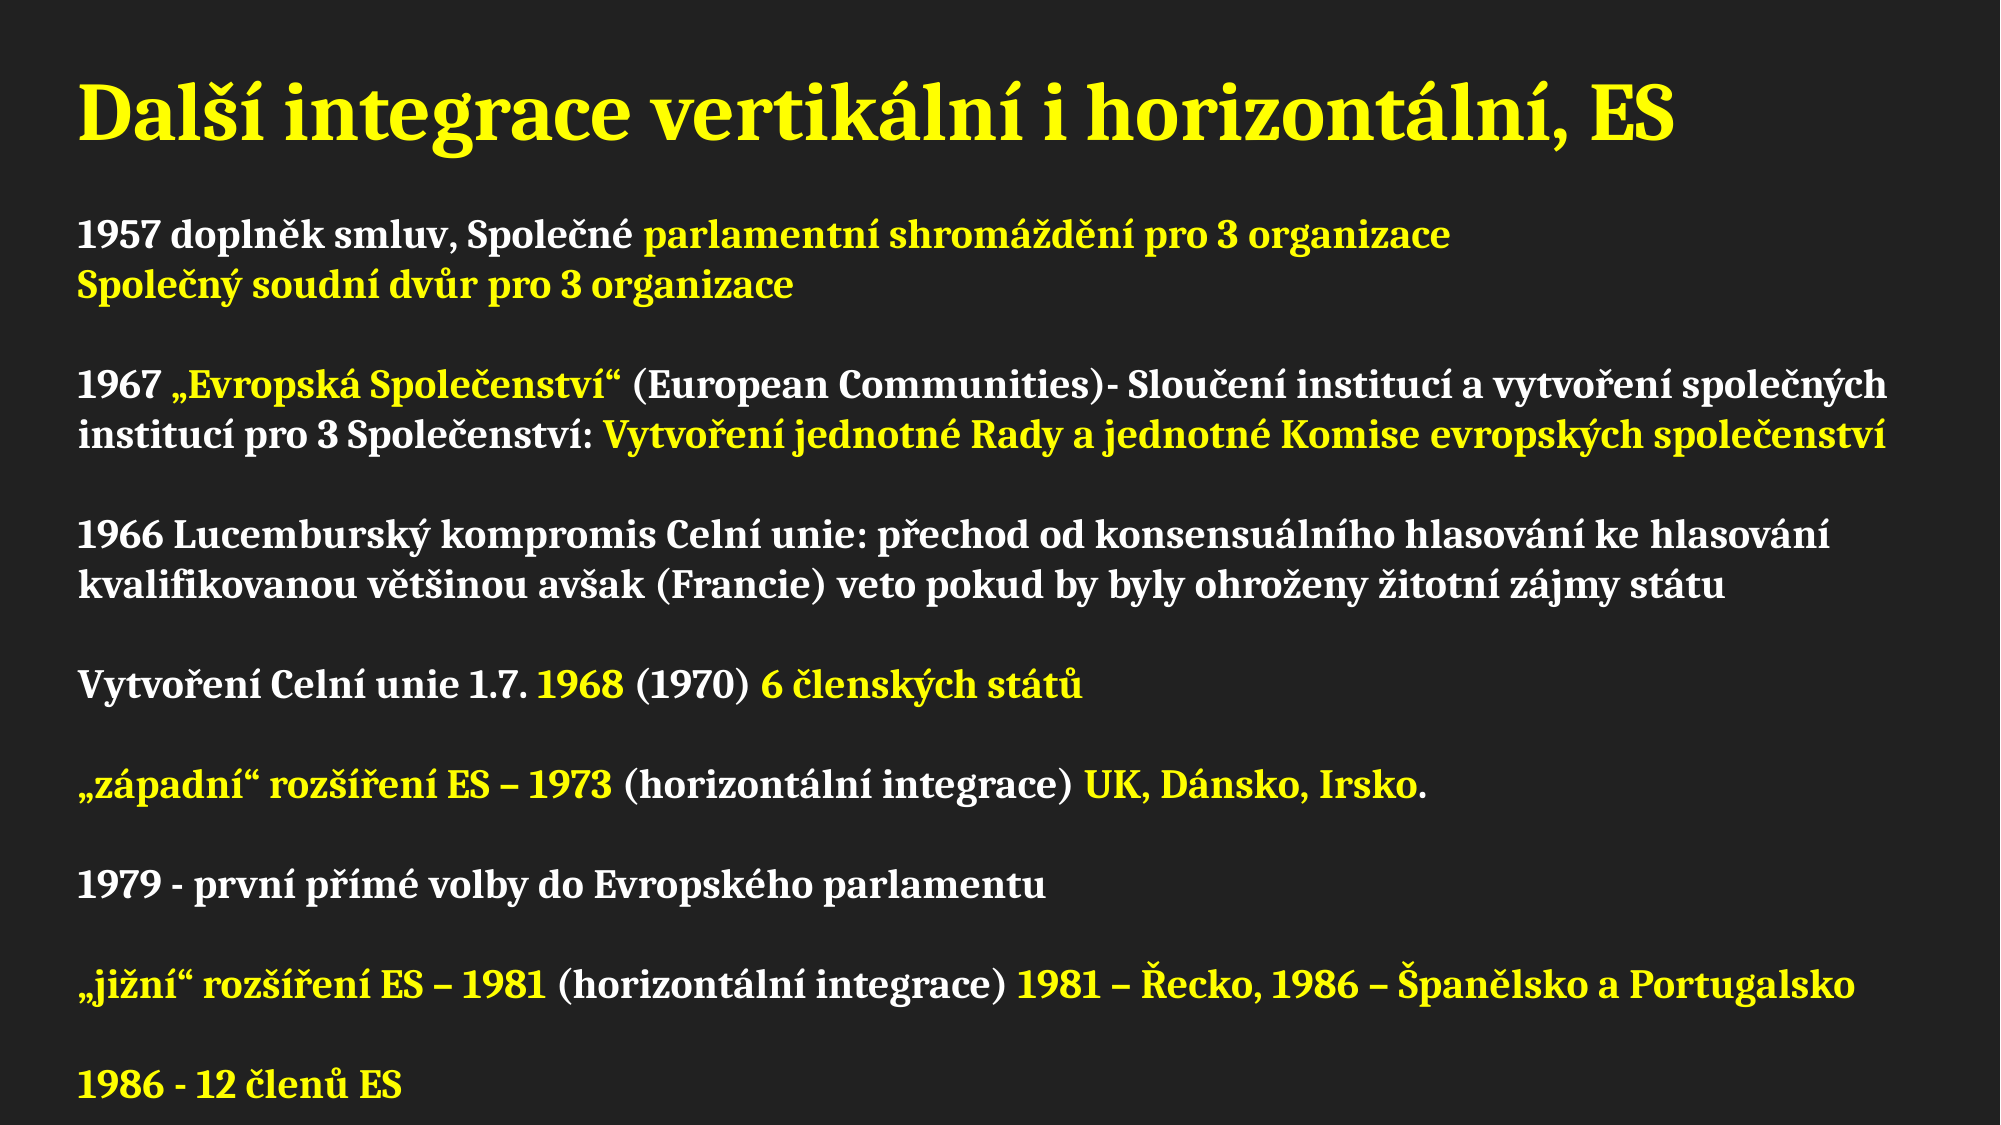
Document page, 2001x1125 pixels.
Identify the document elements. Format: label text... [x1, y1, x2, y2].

text_box Další integrace vertikální i horizontální, ES 1957 doplněk smluv, Společné parlamentní shromáždění pro 3 organizace Společný soudní dvůr pro 3 organizace 1967 „Evropská Společenství“ (European Communities)- Sloučení institucí a vytvoření společných institucí pro 3 Společenství: Vytvoření jednotné Rady a jednotné Komise evropských společenství 1966 Lucemburský kompromis Celní unie: přechod od konsensuálního hlasování ke hlasování kvalifikovanou většinou avšak (Francie) veto pokud by byly ohroženy žitotní zájmy státu Vytvoření Celní unie 1.7. 1968 (1970) 6 členských států „západní“ rozšíření ES – 1973 (horizontální integrace) UK, Dánsko, Irsko. 1979 - první přímé volby do Evropského parlamentu „jižní“ rozšíření ES – 1981 (horizontální integrace) 1981 – Řecko, 1986 – Španělsko a Portugalsko 1986 - 12 členů ES [63, 4, 1953, 1115]
